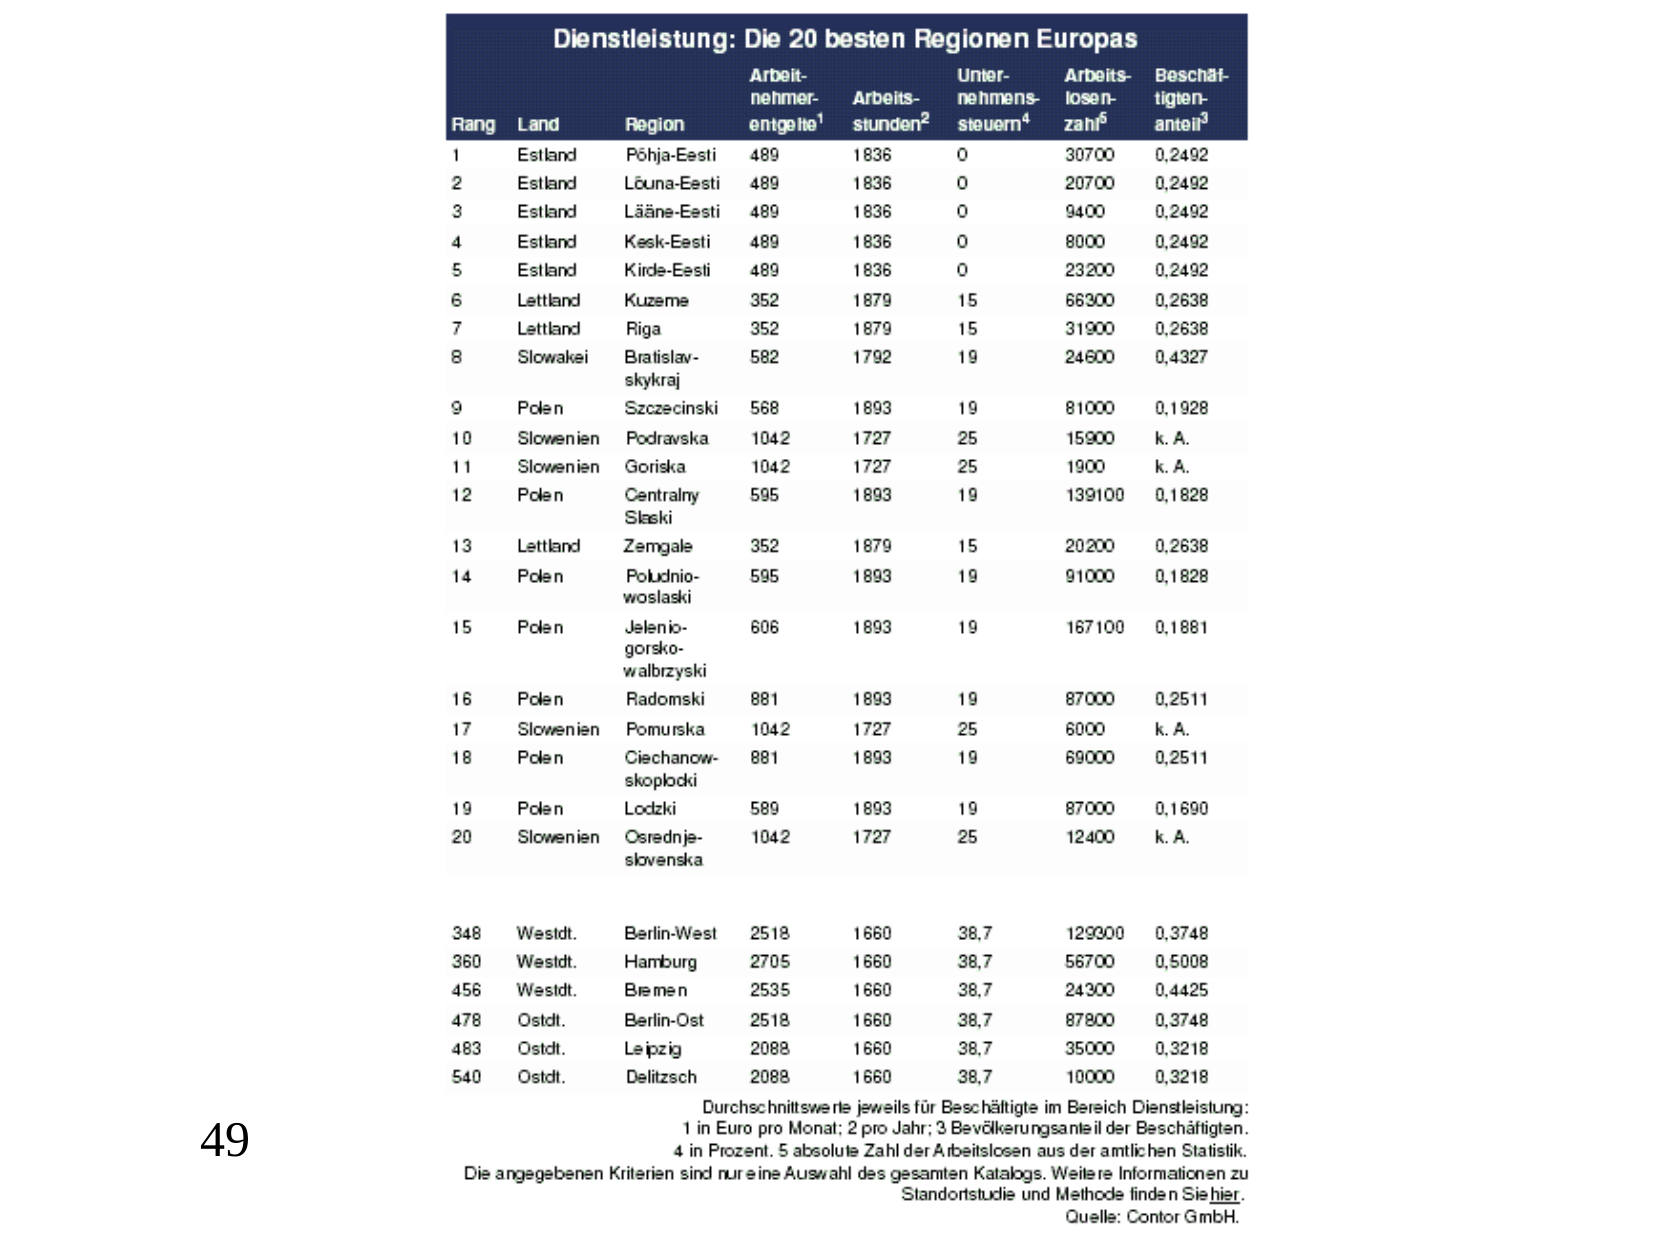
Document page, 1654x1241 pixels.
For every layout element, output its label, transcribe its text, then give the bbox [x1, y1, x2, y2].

text_box <Nummer> [200, 1108, 436, 1170]
picture [437, 0, 1252, 1229]
